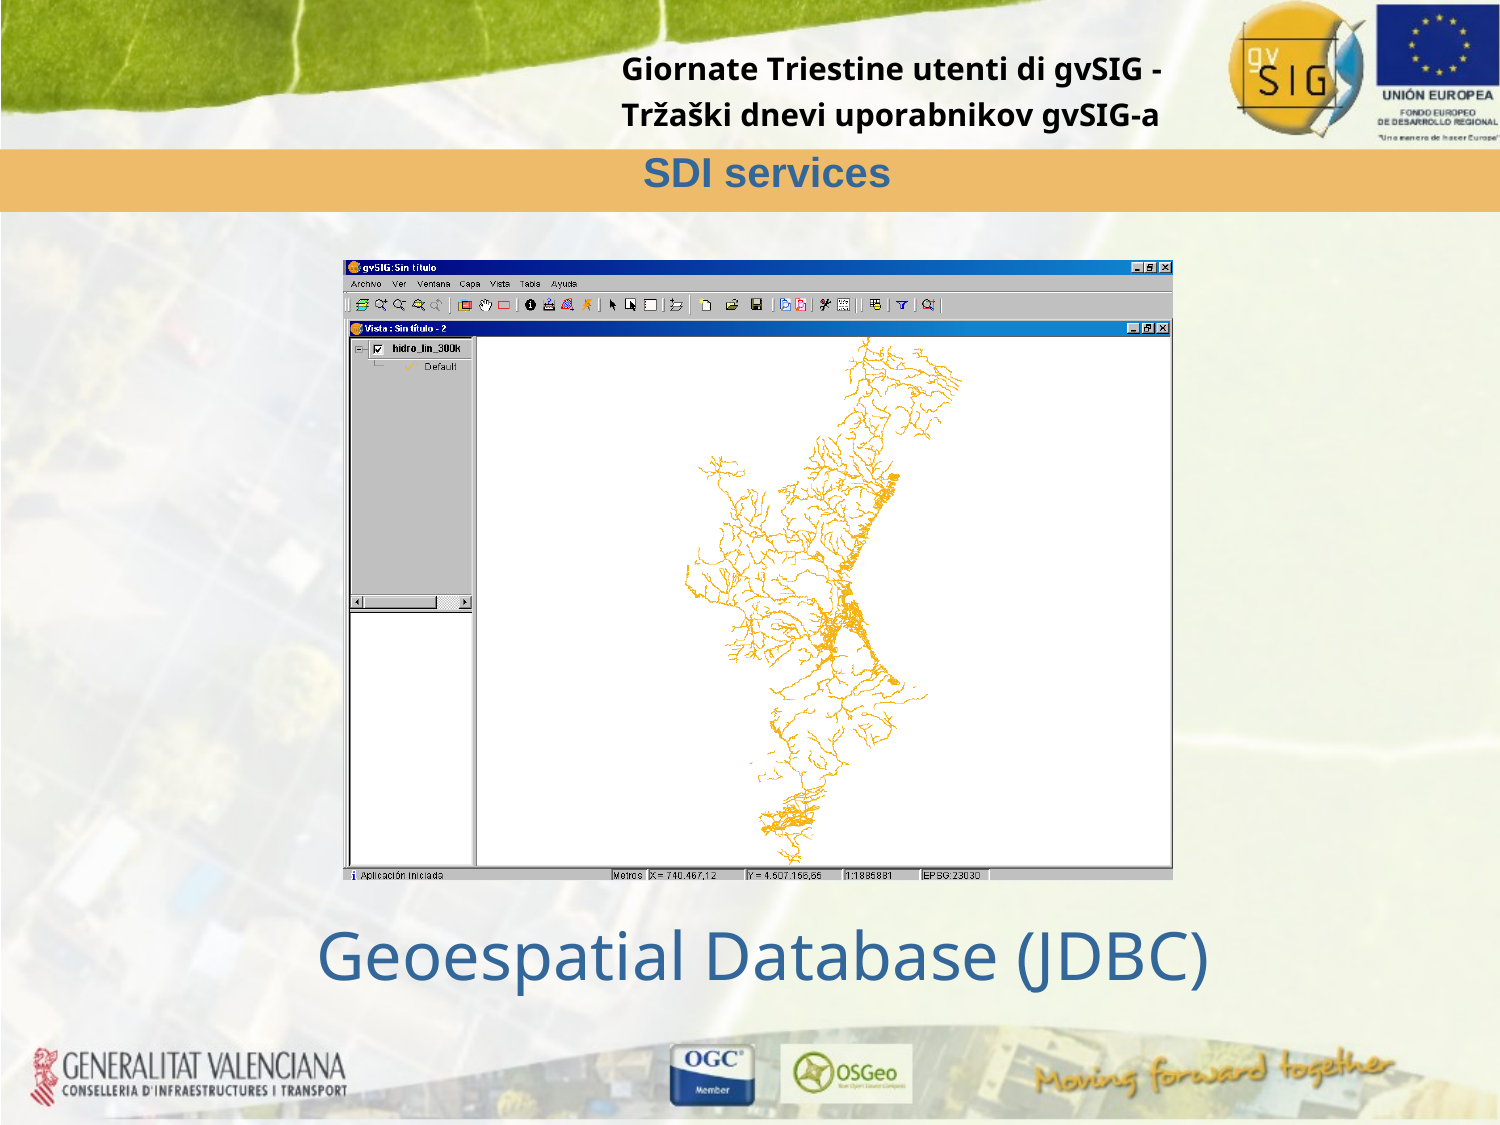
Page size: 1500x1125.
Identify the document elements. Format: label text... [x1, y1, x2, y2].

list Geoespatial Database (JDBC) [187, 911, 1340, 997]
picture [1, 0, 1500, 149]
text_box SDI services [145, 152, 1389, 208]
picture [1, 212, 1500, 1125]
